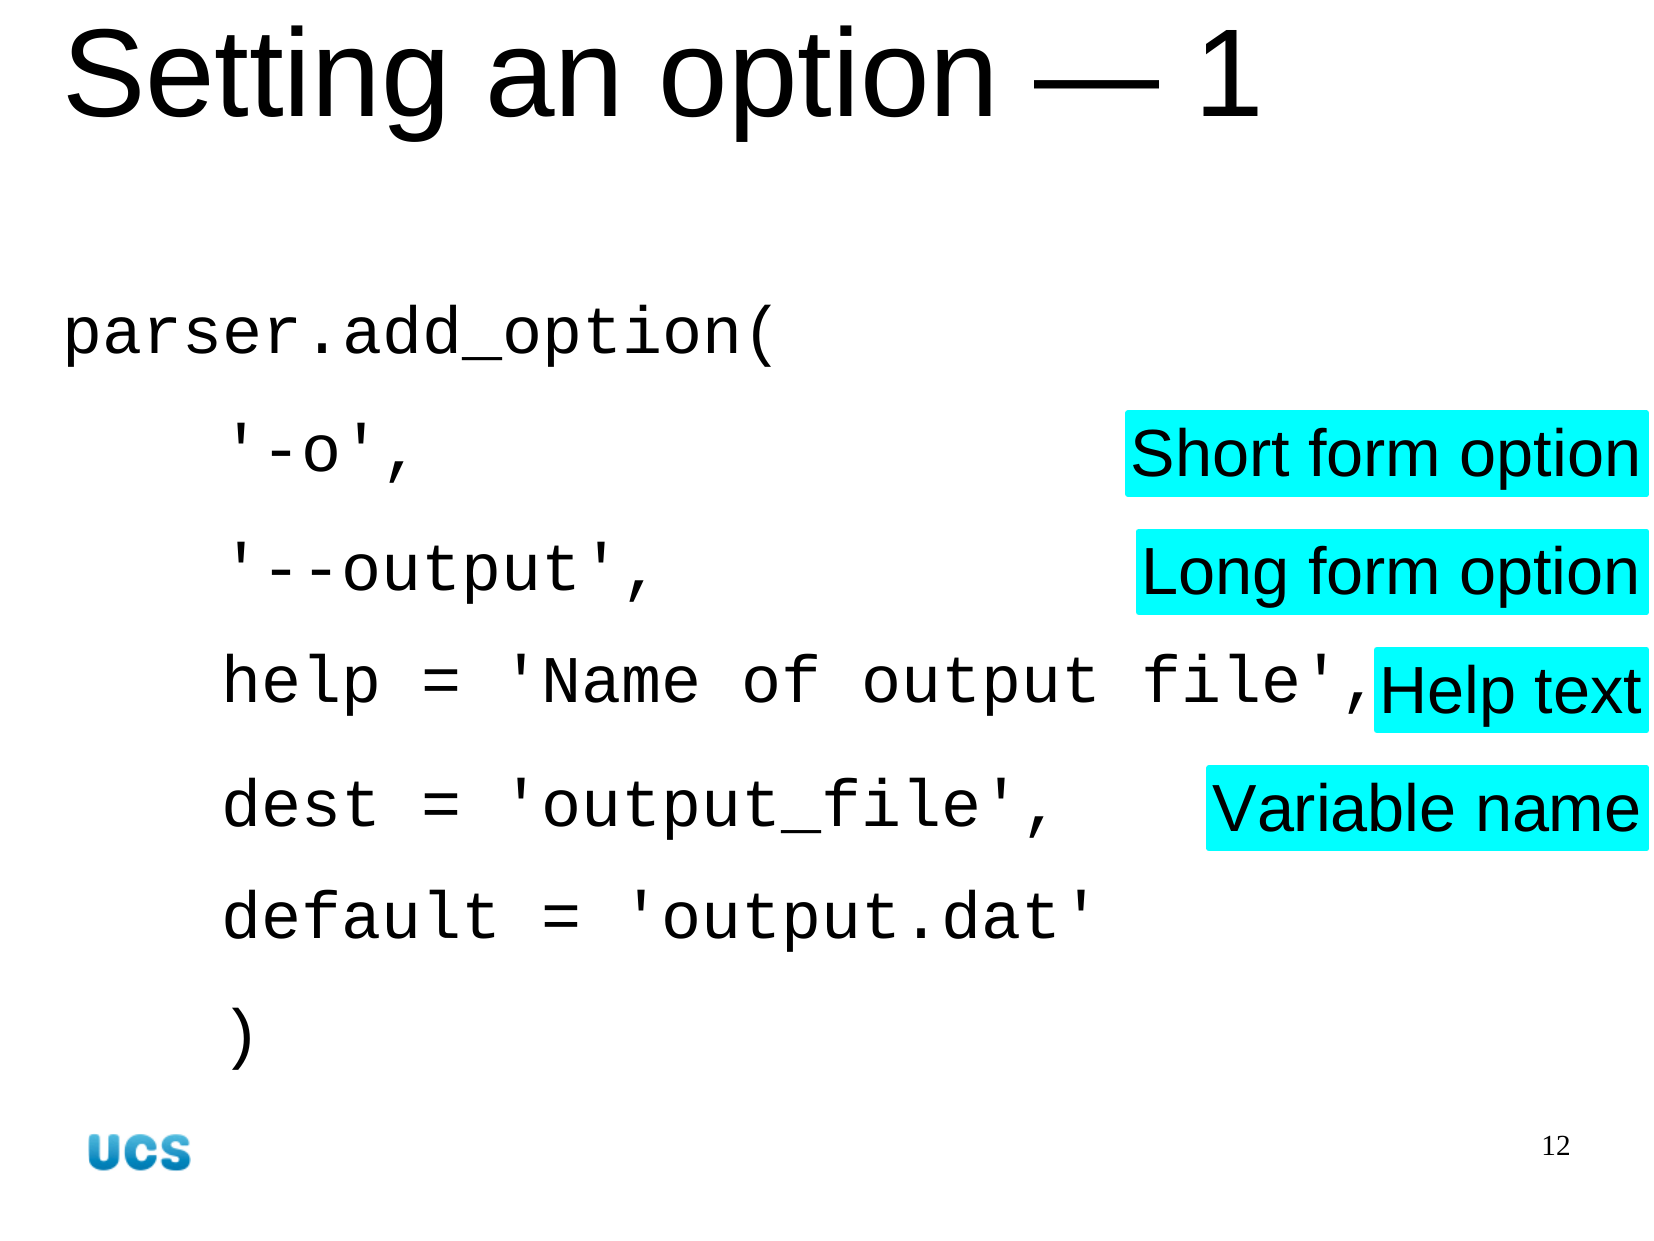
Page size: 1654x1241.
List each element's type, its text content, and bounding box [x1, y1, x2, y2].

text_box Setting an option ― 1 [59, 0, 1329, 146]
text_box '--output', [218, 531, 665, 613]
text_box Long form option [1138, 531, 1647, 613]
text_box help = 'Name of output file', [218, 643, 1385, 726]
picture [88, 1133, 191, 1172]
text_box default = 'output.dat' [218, 879, 1105, 962]
text_box '-o', [218, 413, 425, 495]
text_box Variable name [1209, 767, 1647, 849]
text_box Help text [1376, 649, 1647, 731]
text_box parser.add_option( [59, 295, 786, 377]
text_box Short form option [1127, 413, 1647, 495]
text_box ) [218, 998, 265, 1080]
text_box dest = 'output_file', [218, 767, 1065, 850]
